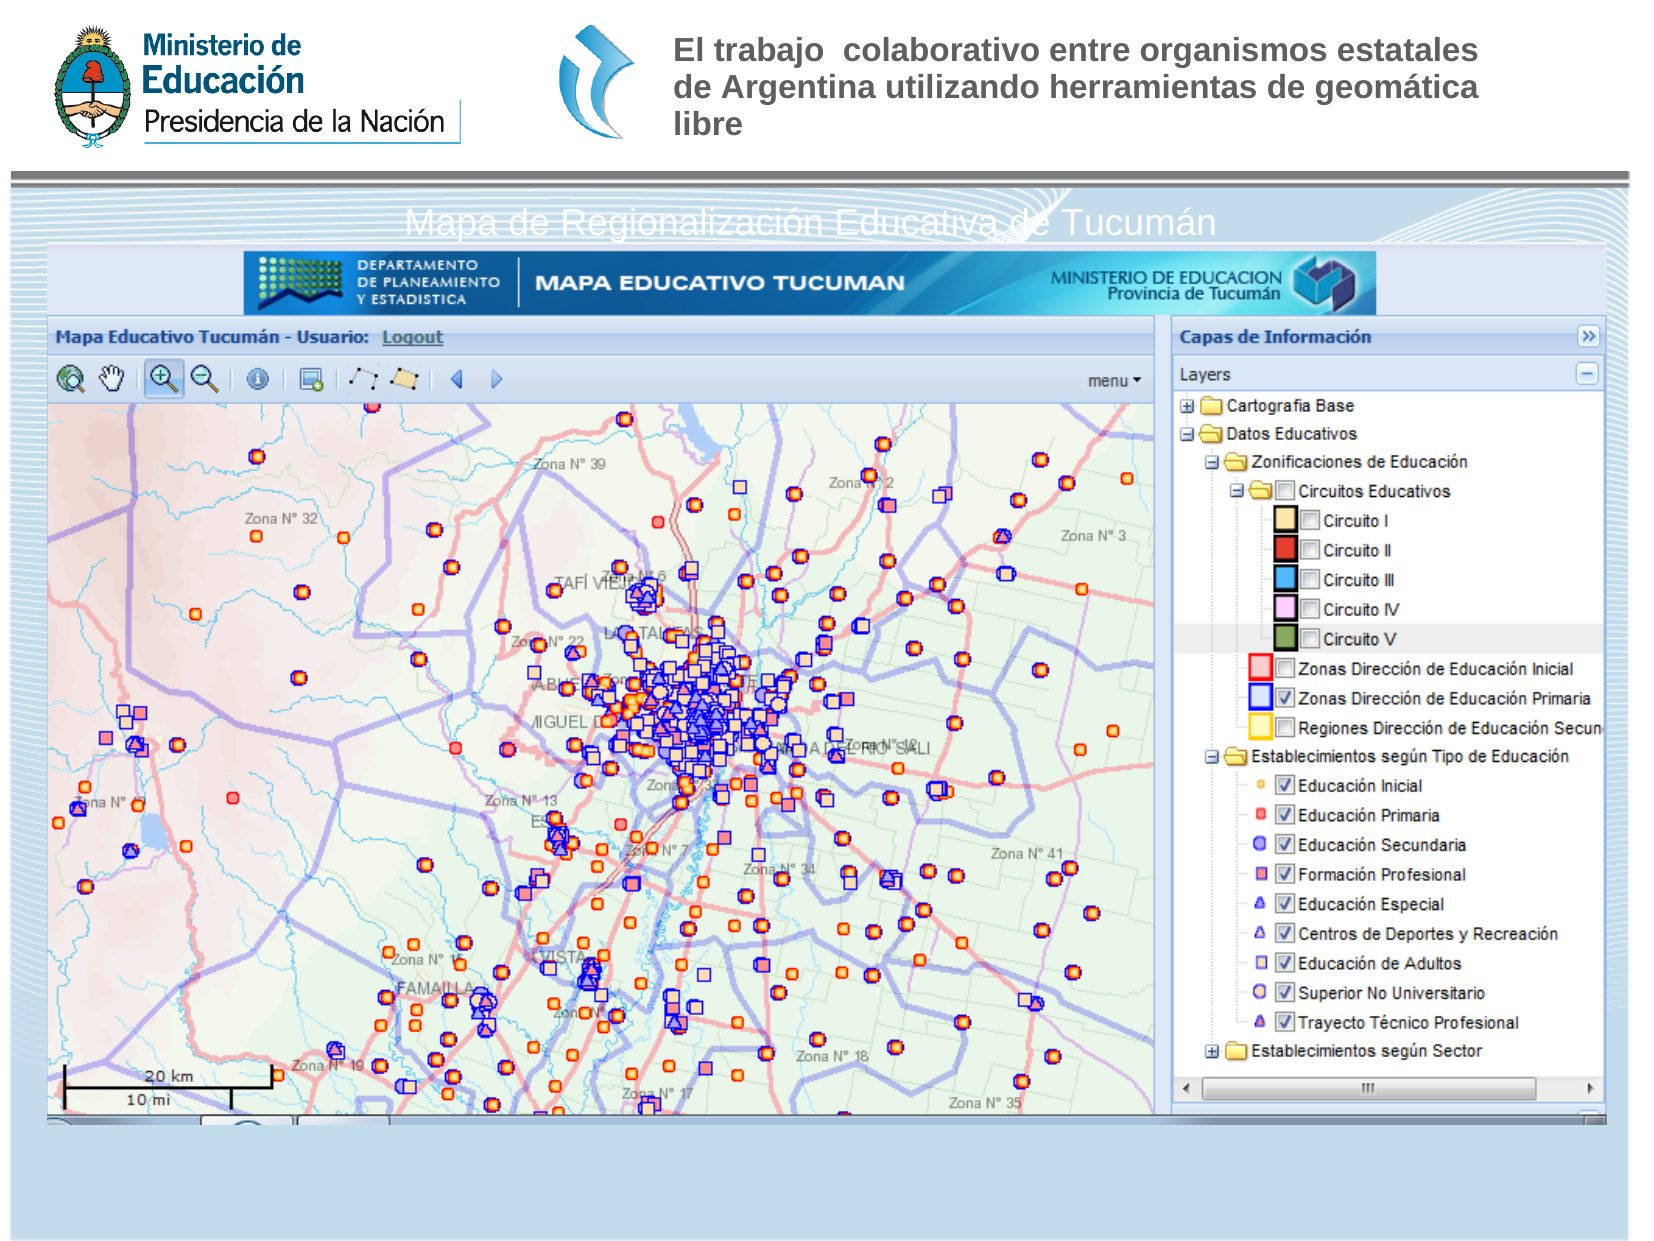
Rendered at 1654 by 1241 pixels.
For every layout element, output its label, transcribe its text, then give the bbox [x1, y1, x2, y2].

text_box El trabajo colaborativo entre organismos estatales de Argentina utilizando herramientas de geomática libre [673, 0, 1512, 172]
text_box Mapa de Regionalización Educativa de Tucumán [389, 194, 1264, 252]
picture [0, 17, 1642, 1241]
